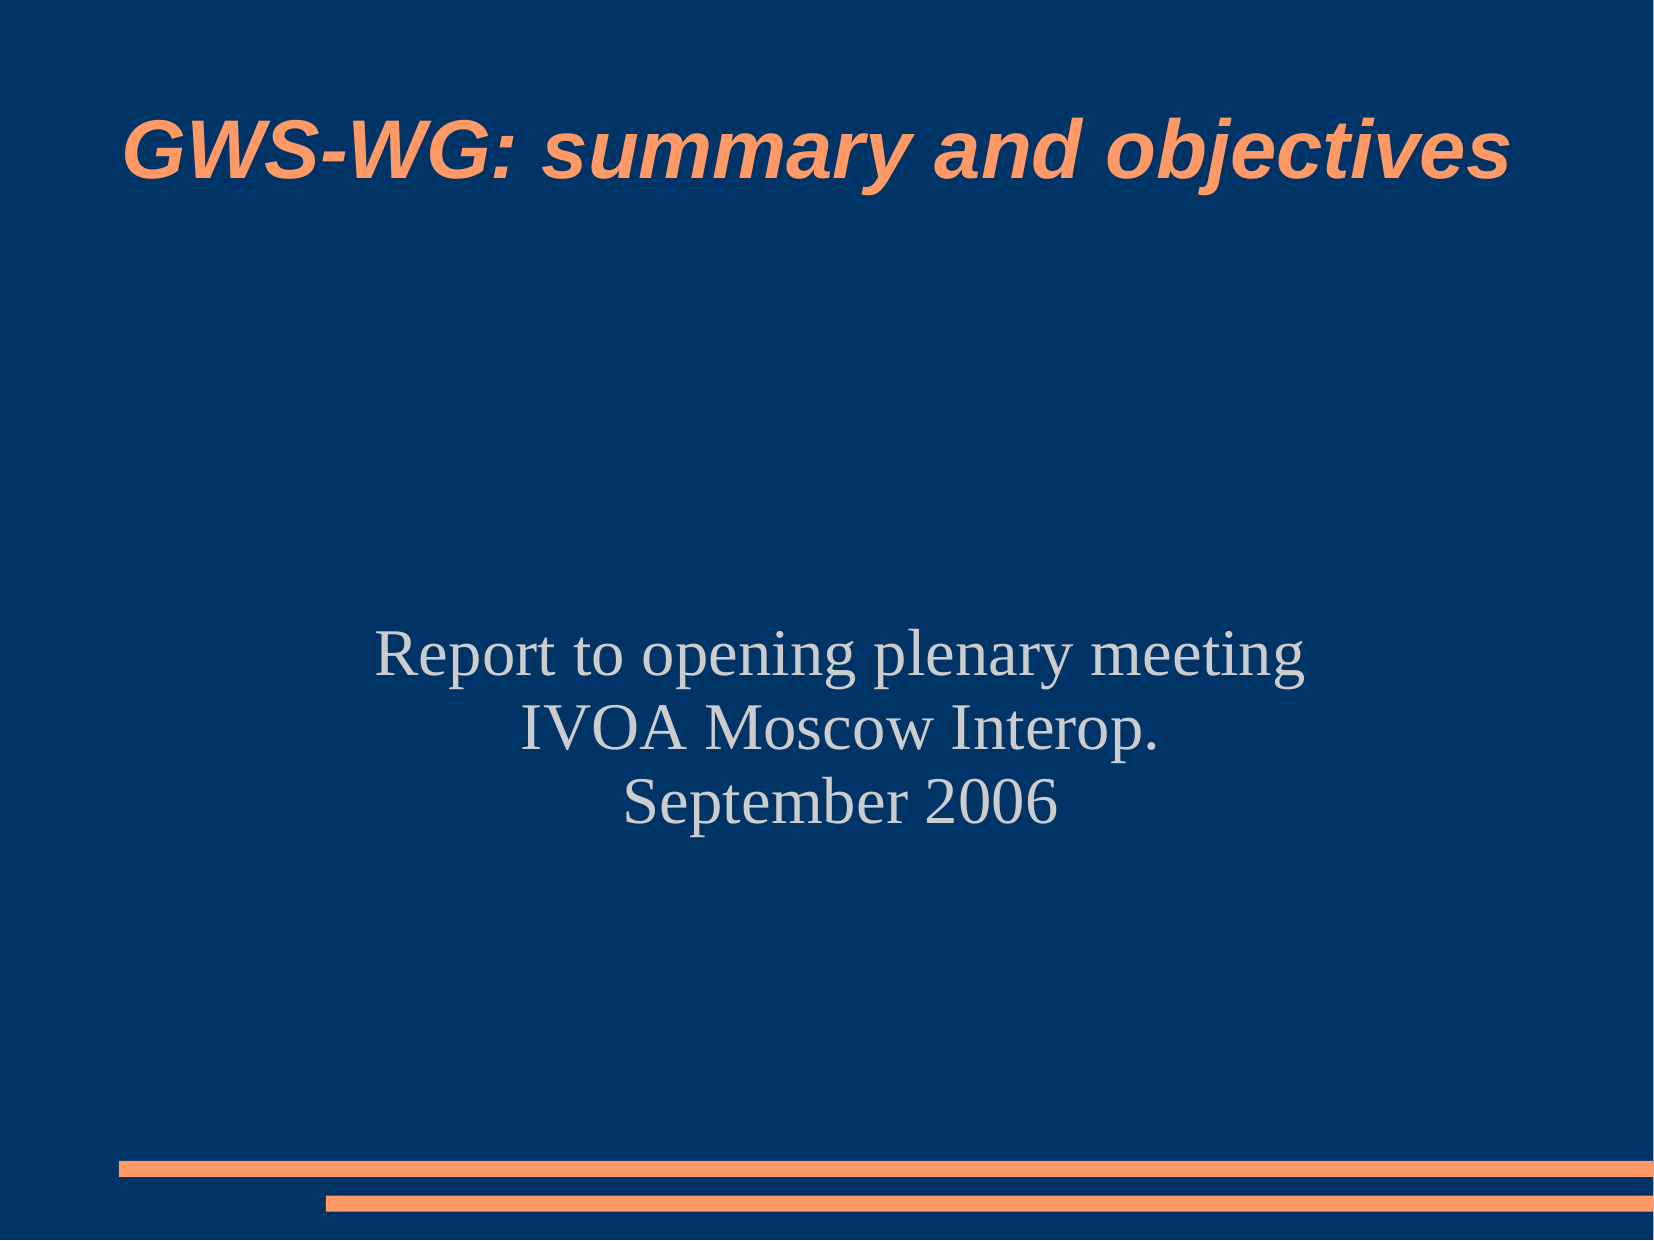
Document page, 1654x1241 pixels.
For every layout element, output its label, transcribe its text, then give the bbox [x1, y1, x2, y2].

title GWS-WG: summary and objectives [121, 46, 1534, 254]
subtitle Report to opening plenary meeting IVOA Moscow Interop. September 2006 [121, 322, 1561, 1133]
